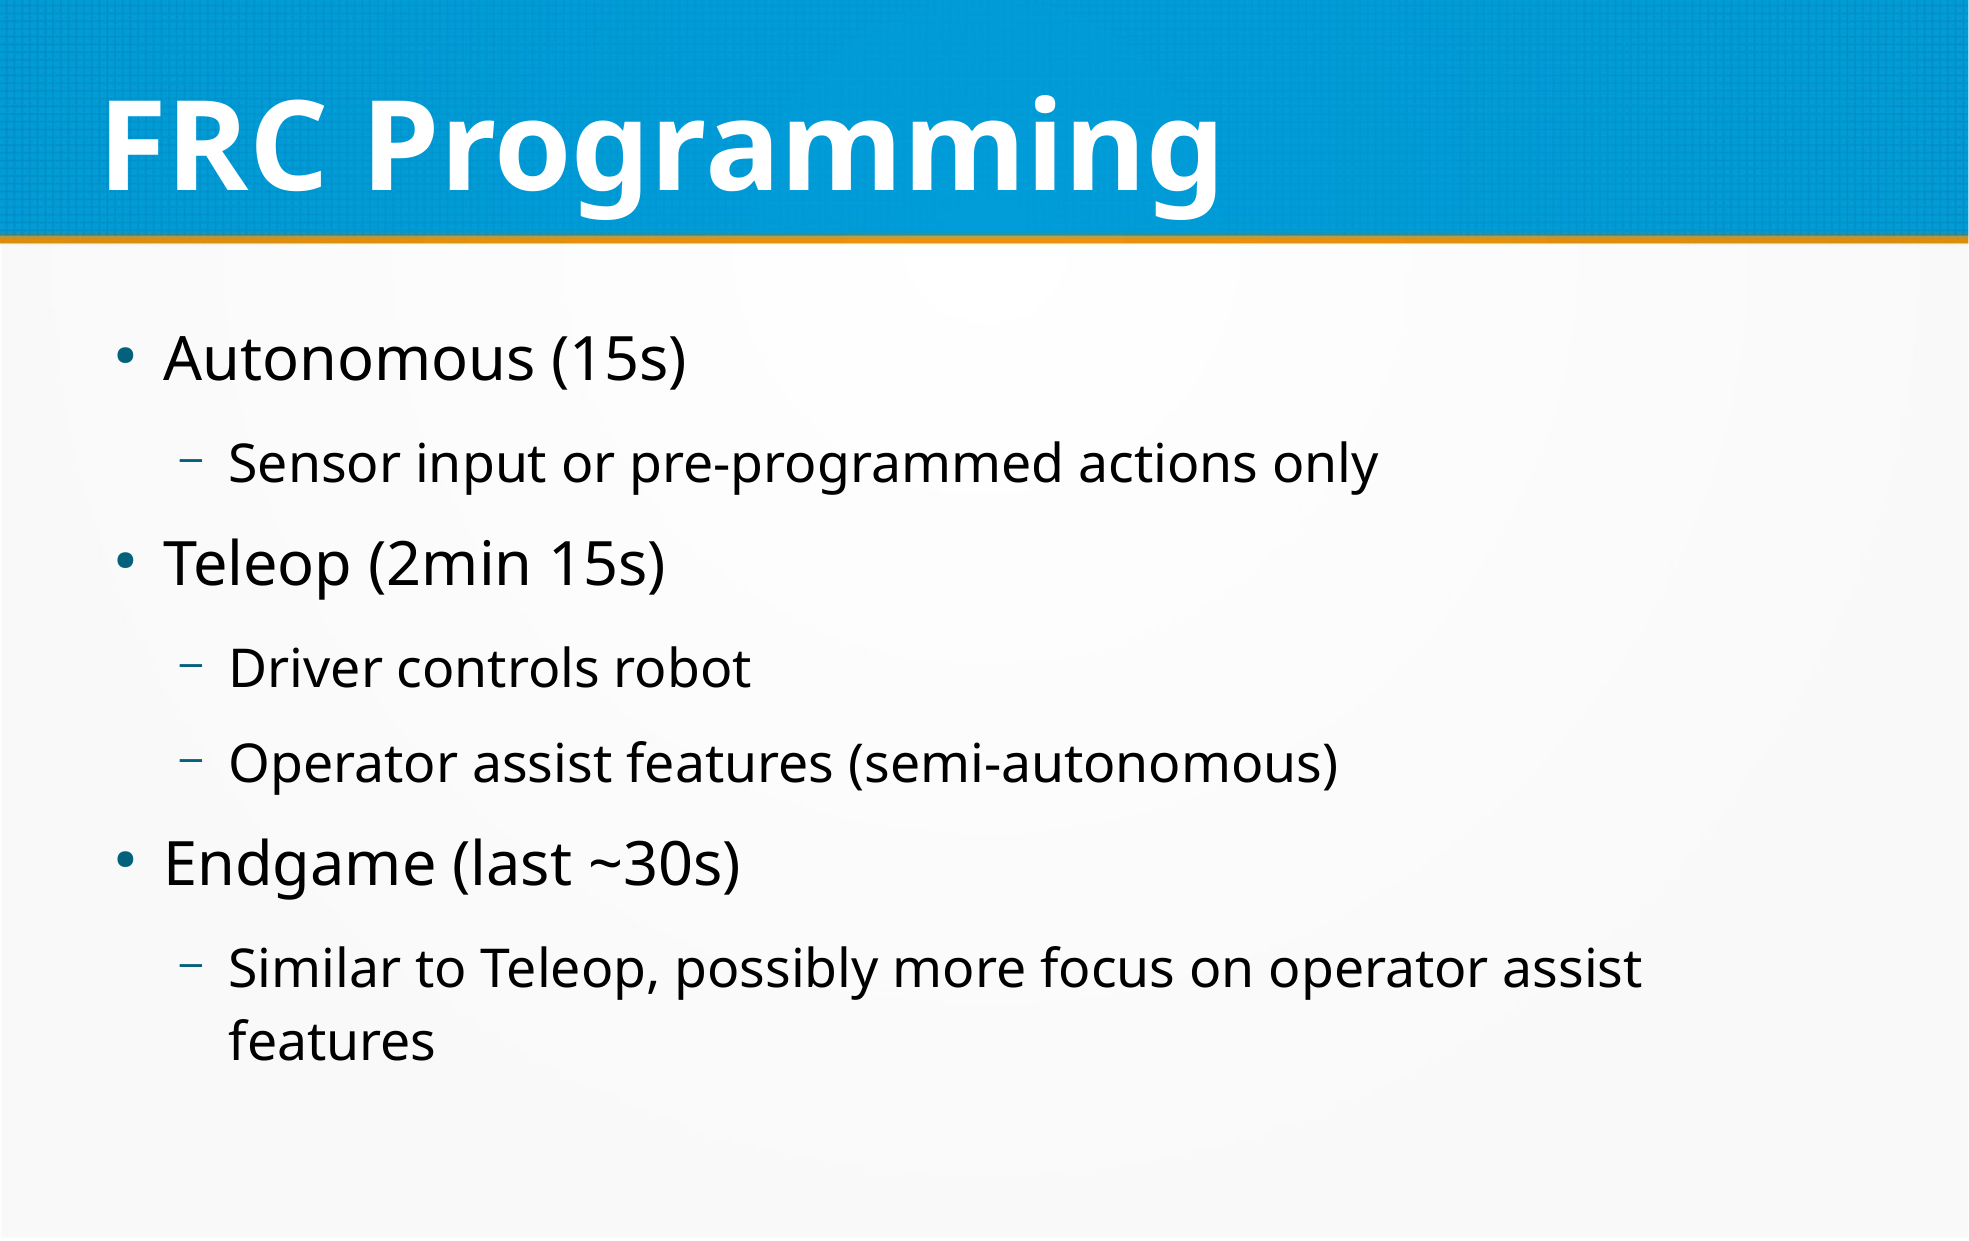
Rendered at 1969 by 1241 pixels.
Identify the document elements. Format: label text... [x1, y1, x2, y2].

list Autonomous (15s) Sensor input or pre-programmed actions only Teleop (2min 15s) Driver controls robot Operator assist features (semi-autonomous) Endgame (last ~30s) Similar to Teleop, possibly more focus on operator assist features [98, 315, 1861, 1081]
picture [0, 233, 1969, 1241]
title FRC Programming [98, 19, 1870, 227]
